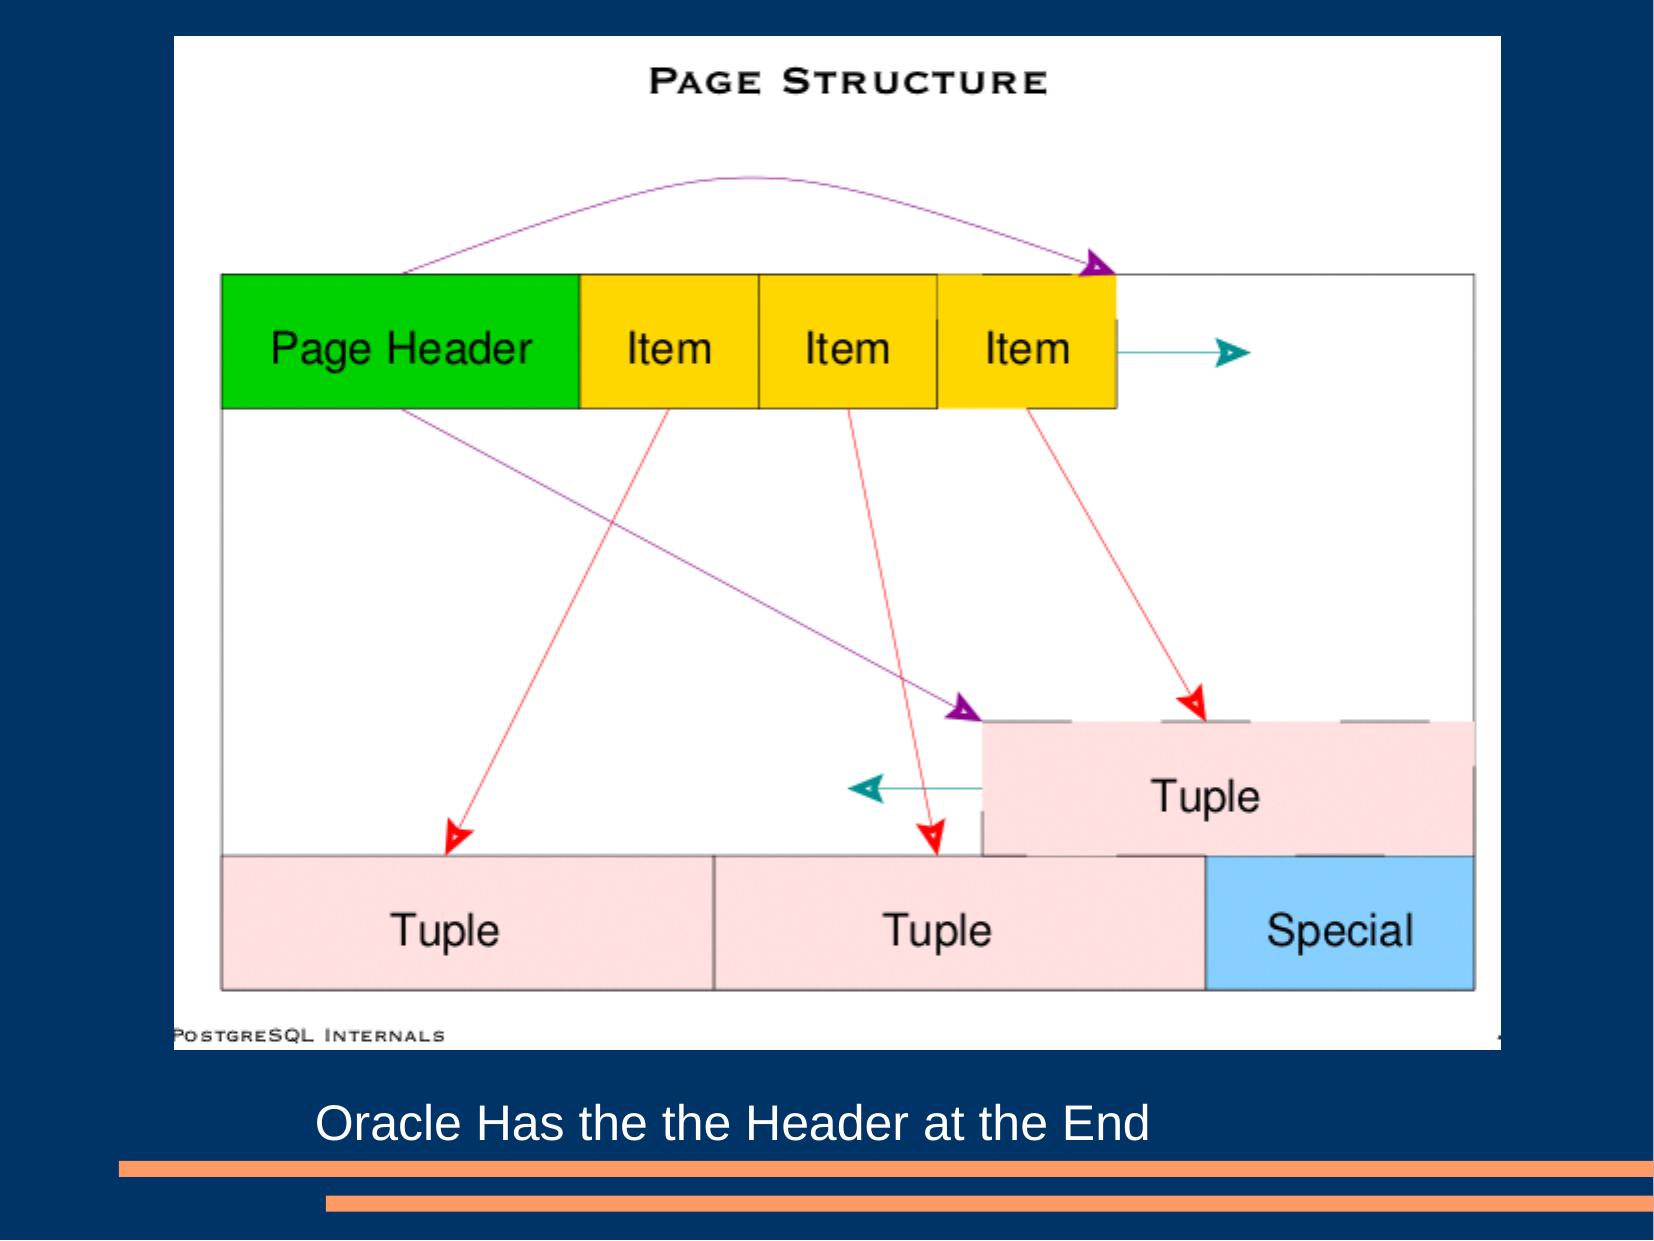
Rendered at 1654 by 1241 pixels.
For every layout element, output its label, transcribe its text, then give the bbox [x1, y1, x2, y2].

text_box Oracle Has the the Header at the End [300, 1087, 1167, 1159]
picture [174, 36, 1501, 1051]
